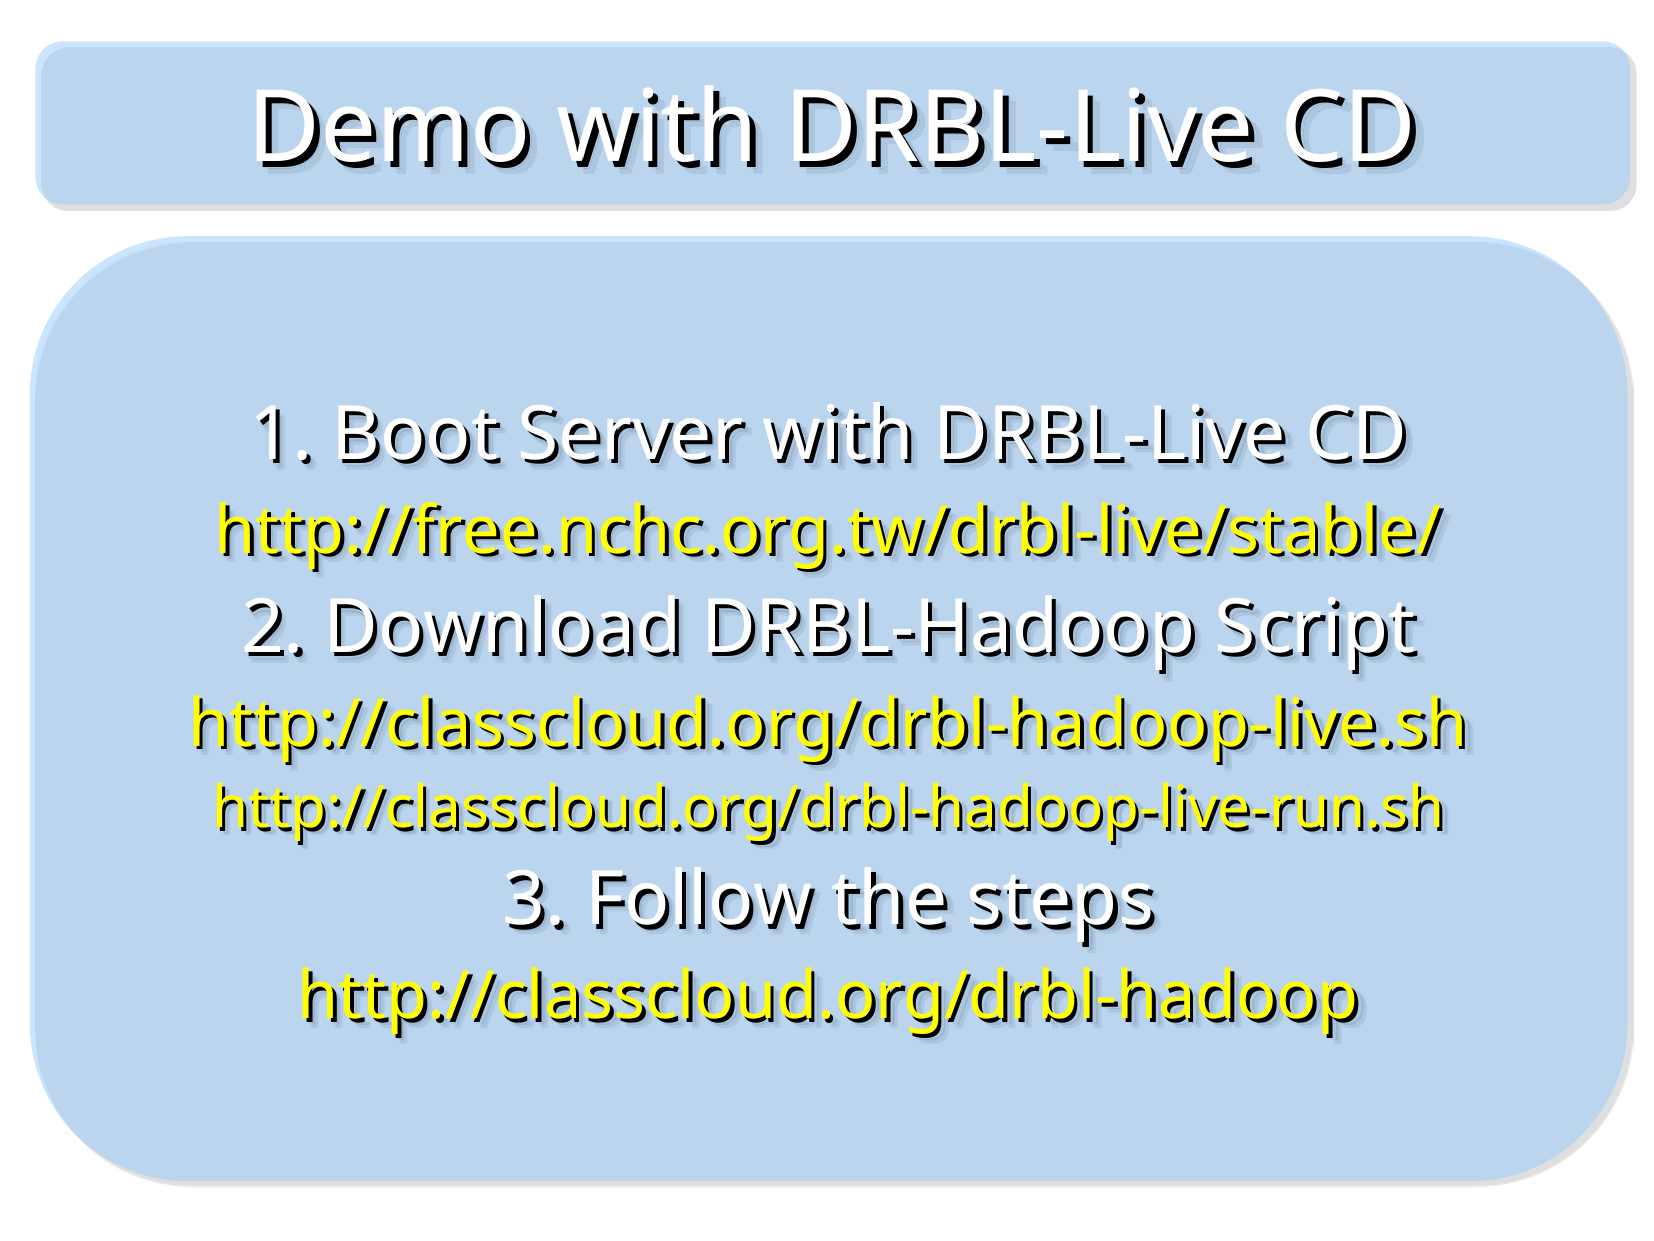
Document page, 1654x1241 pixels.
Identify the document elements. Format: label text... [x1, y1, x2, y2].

text_box Demo with DRBL-Live CD [35, 41, 1630, 205]
text_box 1. Boot Server with DRBL-Live CD http://free.nchc.org.tw/drbl-live/stable/ 2. Download DRBL-Hadoop Script http://classcloud.org/drbl-hadoop-live.sh http://classcloud.org/drbl-hadoop-live-run.sh 3. Follow the steps http://classcloud.org/drbl-hadoop [29, 236, 1628, 1182]
